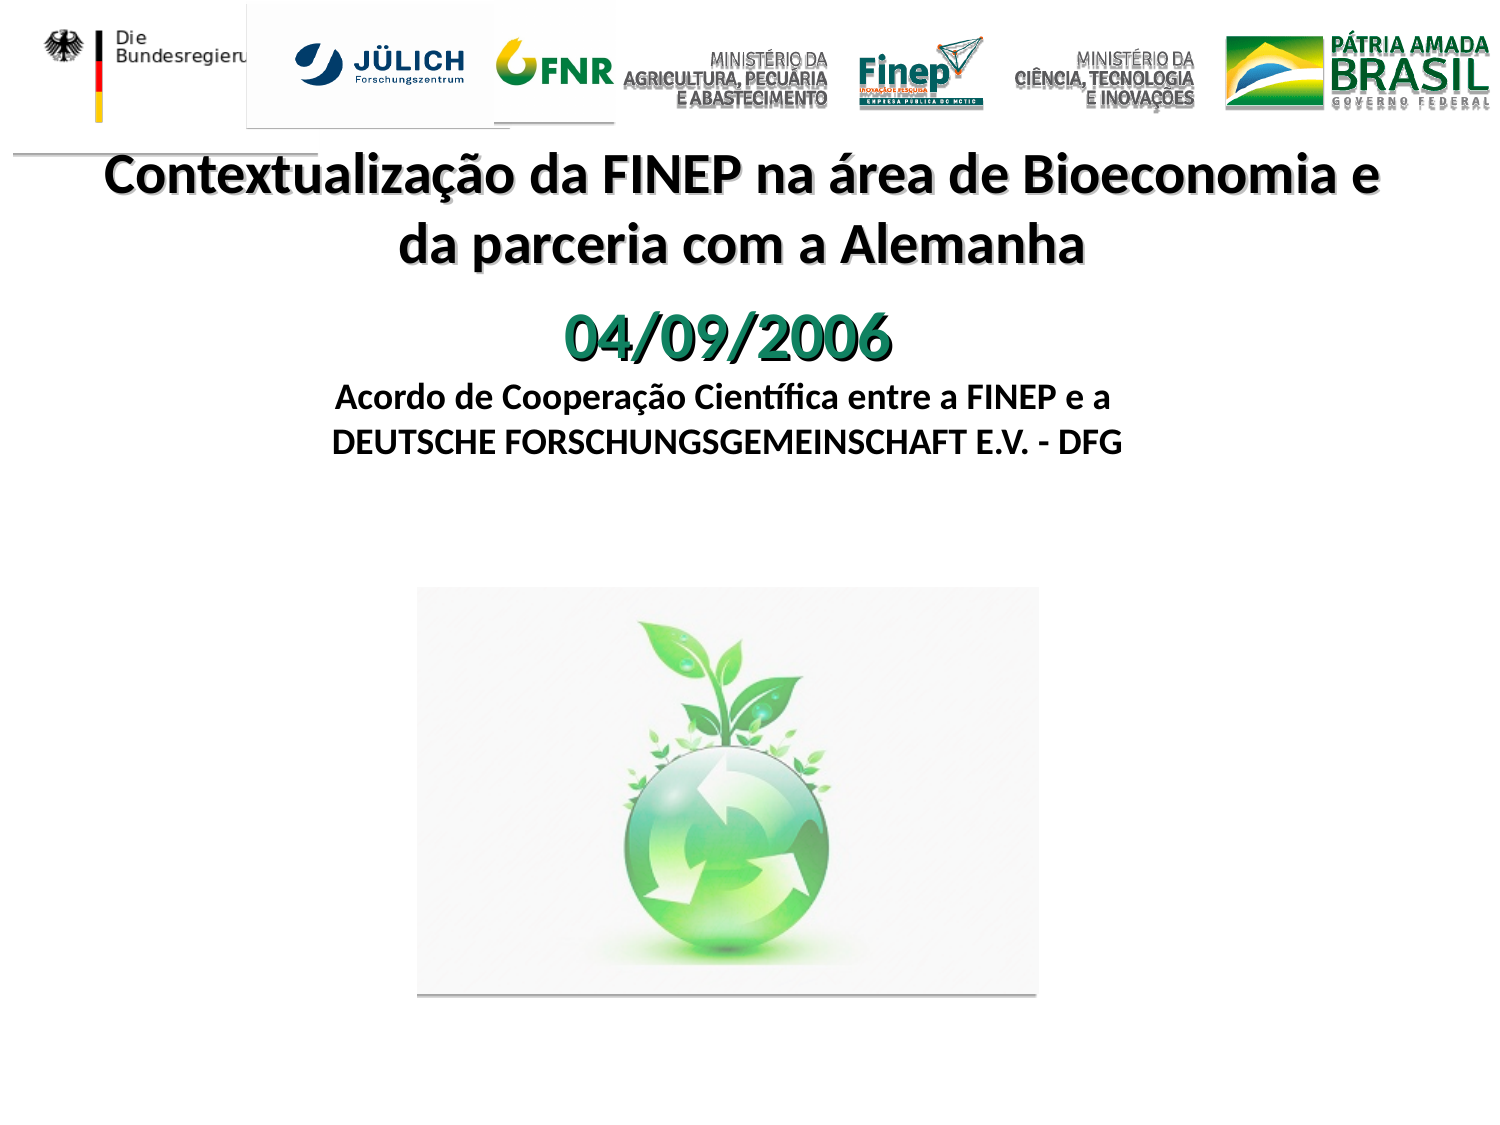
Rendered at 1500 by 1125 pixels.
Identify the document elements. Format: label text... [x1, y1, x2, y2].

picture [13, 0, 1500, 153]
picture [417, 587, 1039, 994]
text_box Contextualização da FINEP na área de Bioeconomia e da parceria com a Alemanha [59, 127, 1426, 282]
text_box 04/09/2006 Acordo de Cooperação Científica entre a FINEP e a DEUTSCHE FORSCHUNGSGEMEINSCHAFT E.V. - DFG [300, 285, 1155, 470]
